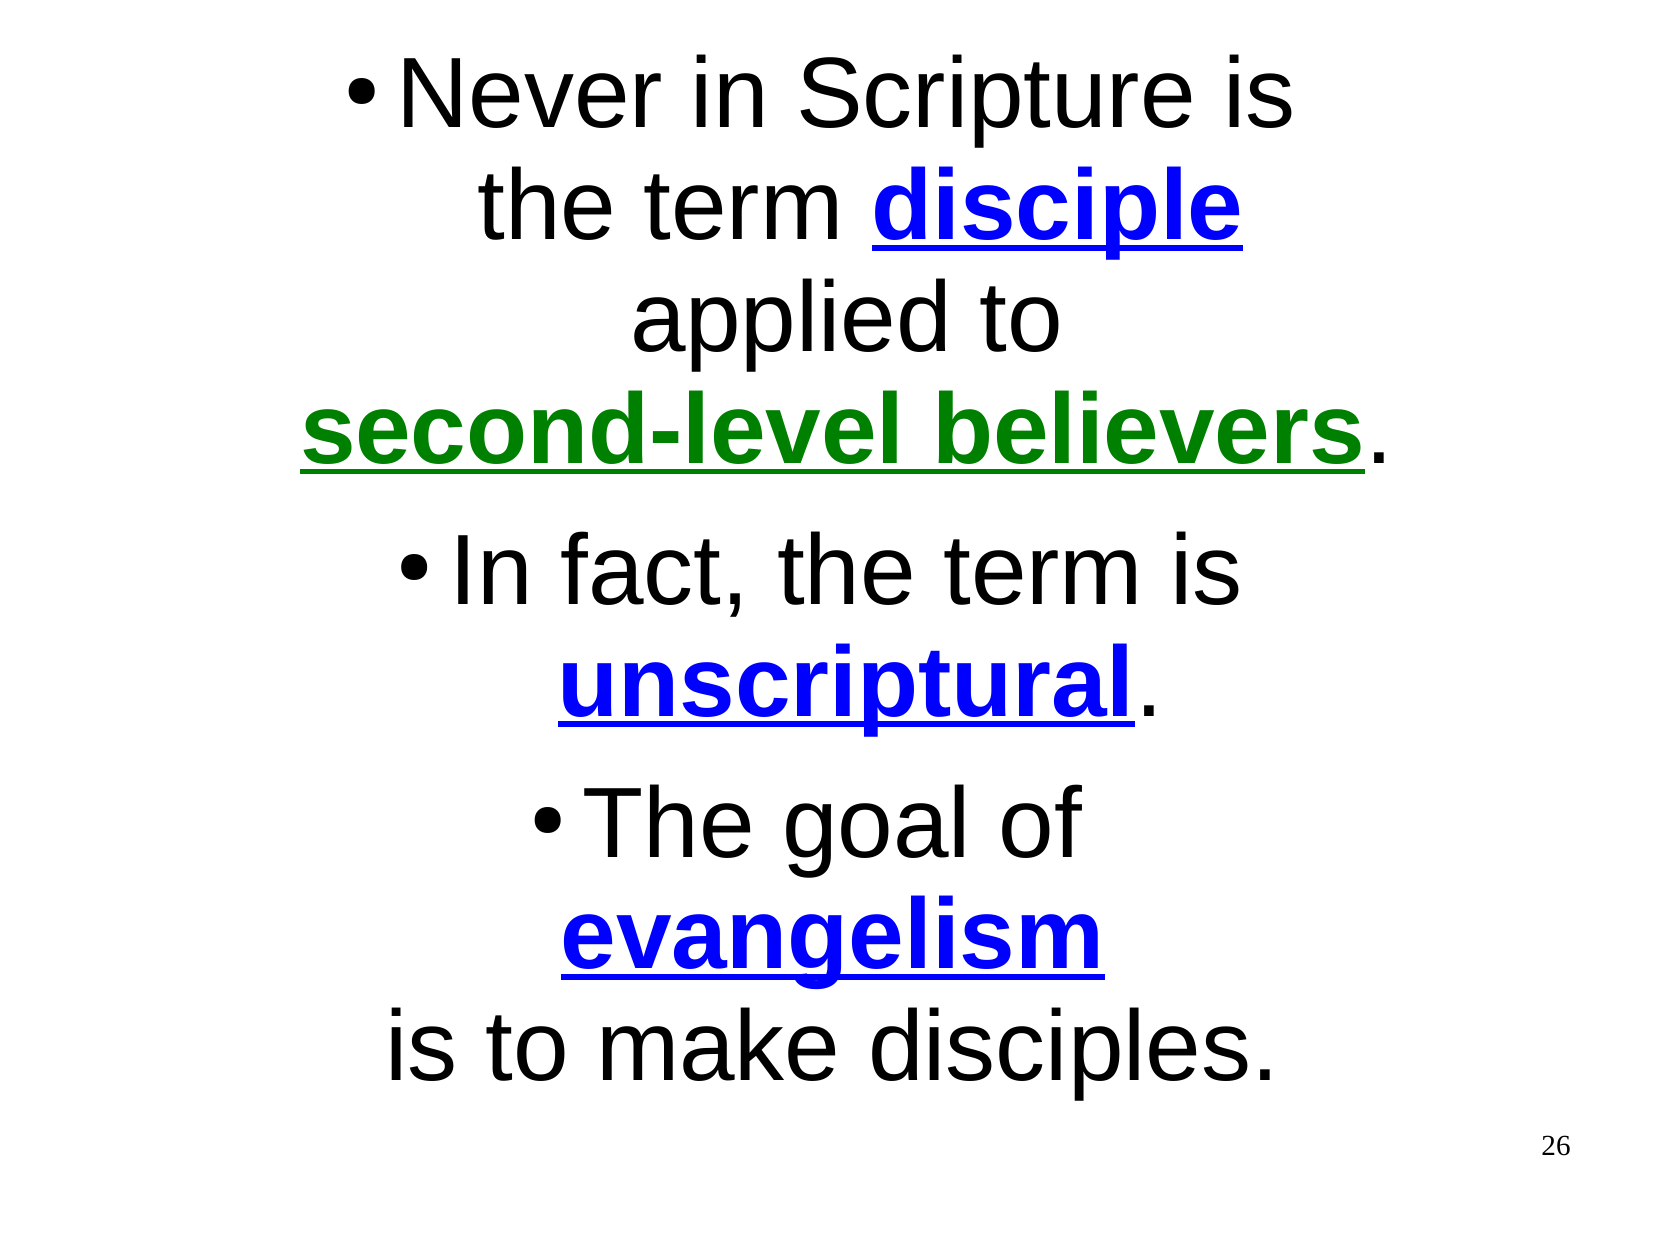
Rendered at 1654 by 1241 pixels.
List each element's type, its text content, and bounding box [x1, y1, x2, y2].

list Never in Scripture is the term disciple applied to second-level believers. In fact, the term is unscriptural. The goal of evangelism is to make disciples. [37, 37, 1613, 1201]
